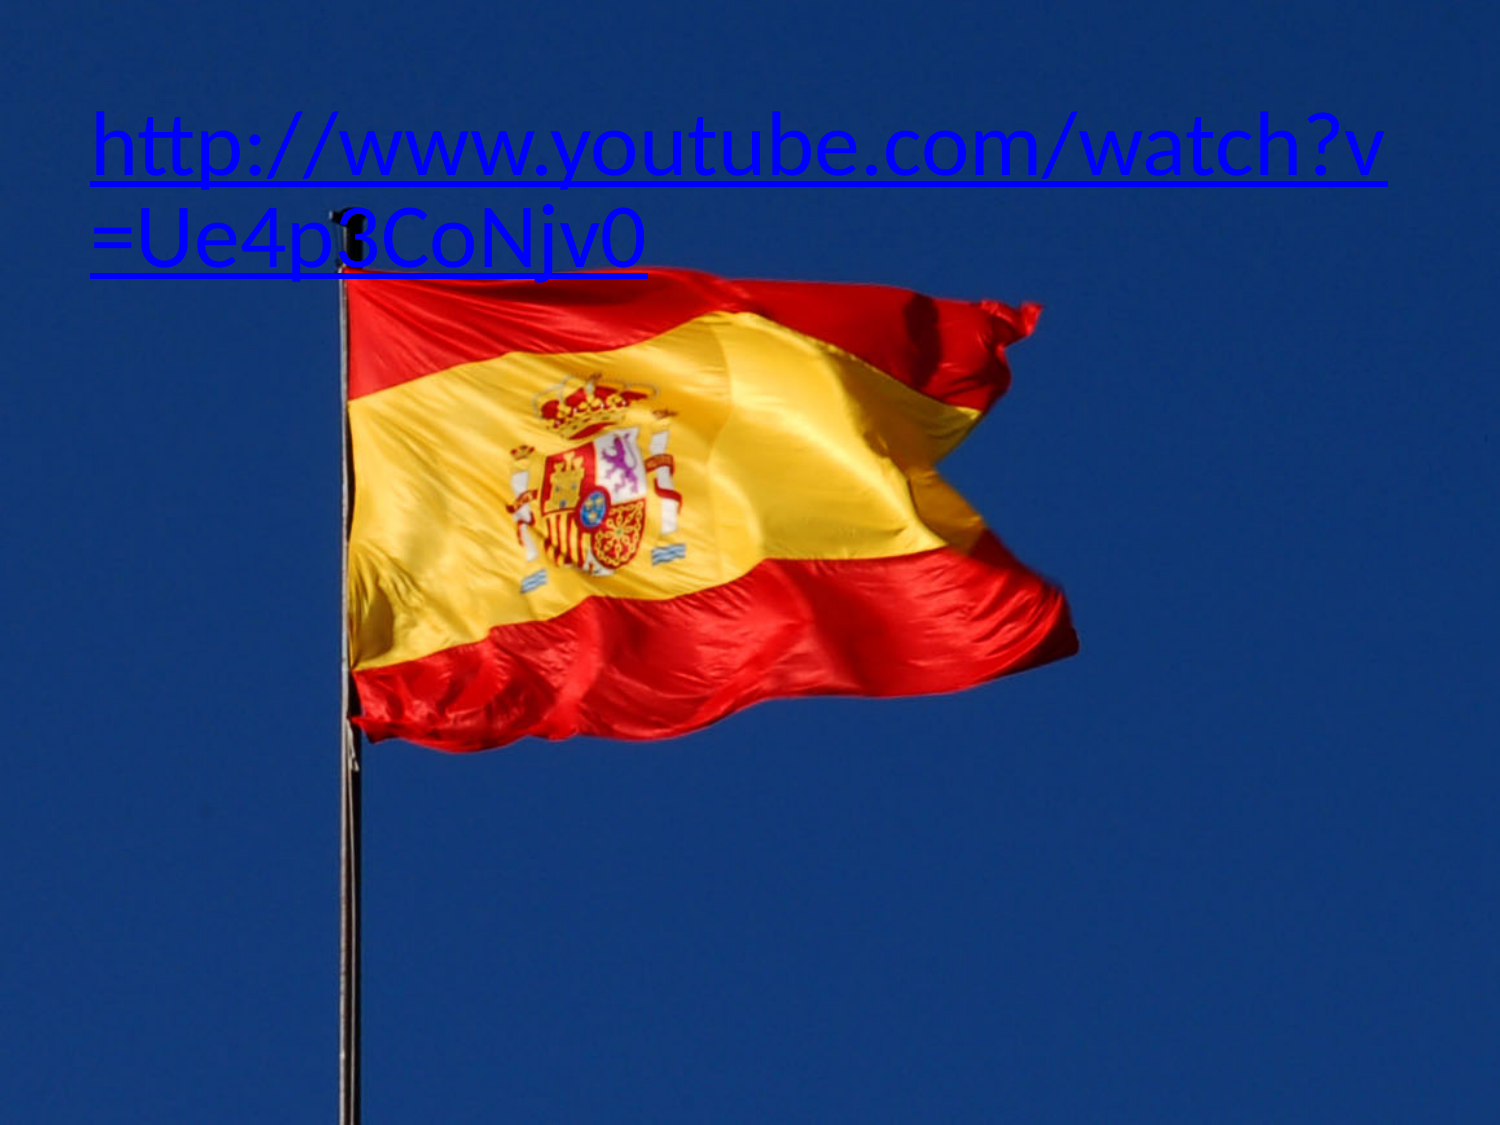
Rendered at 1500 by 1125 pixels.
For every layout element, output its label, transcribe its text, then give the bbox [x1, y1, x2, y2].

title http://www.youtube.com/watch?v=Ue4p3CoNjv0 [75, 45, 1425, 233]
picture [0, 0, 1500, 1125]
